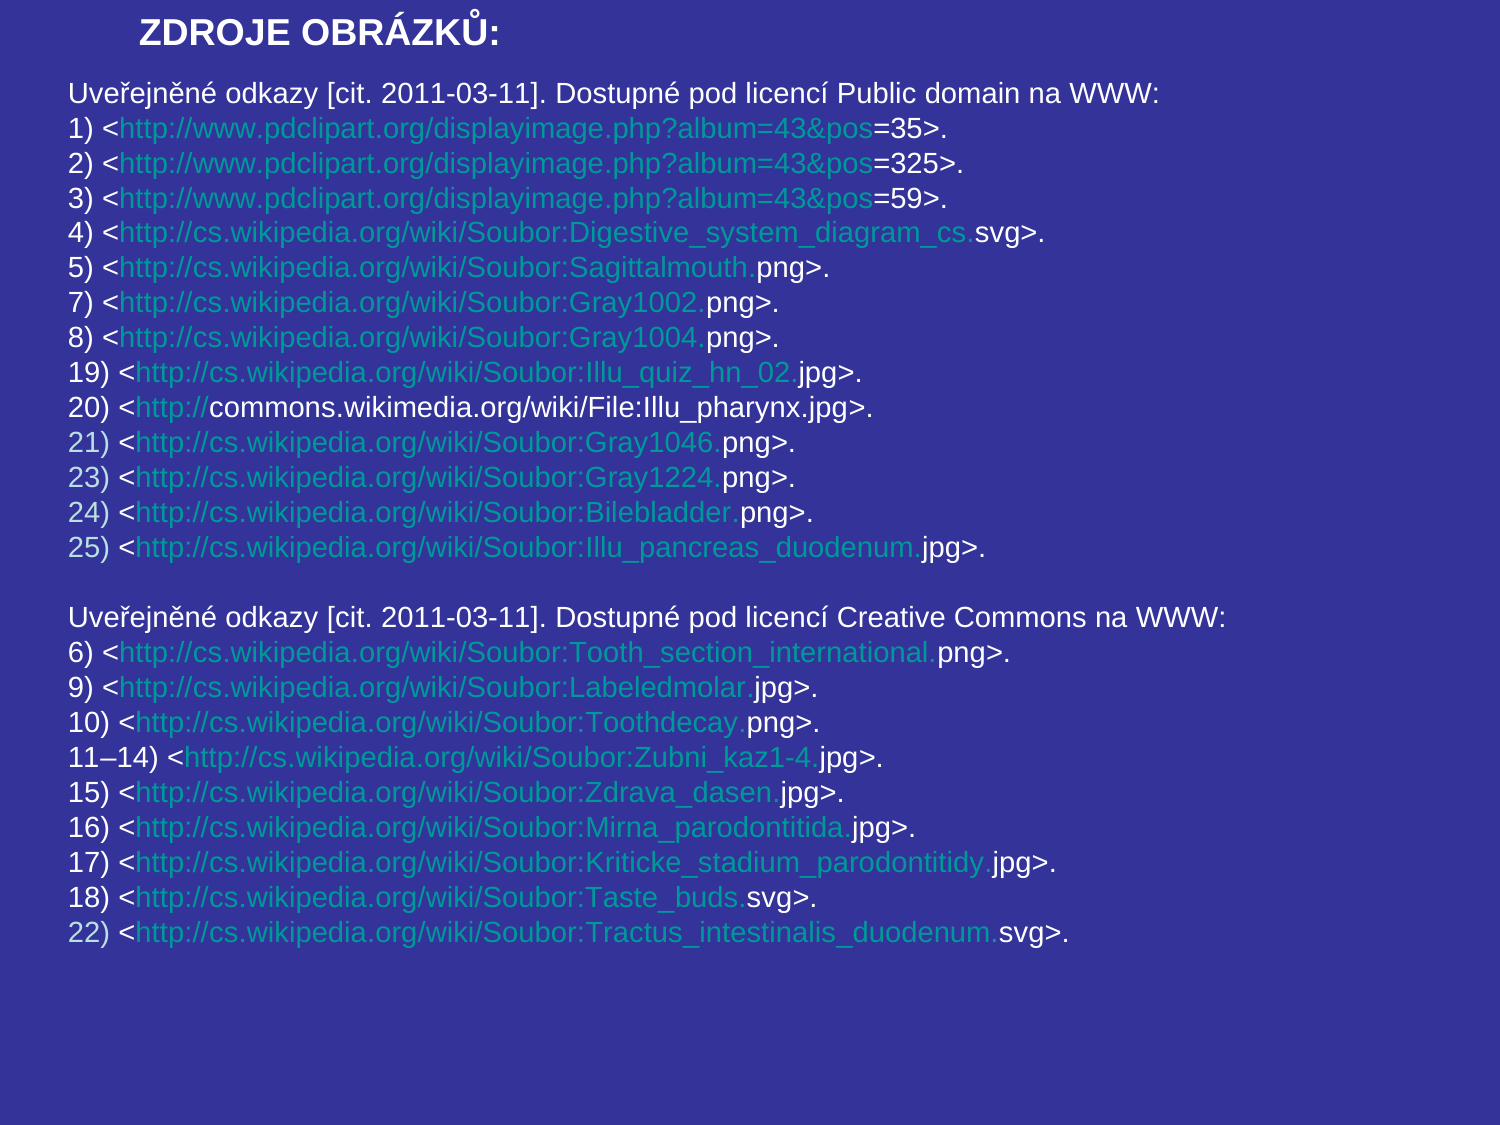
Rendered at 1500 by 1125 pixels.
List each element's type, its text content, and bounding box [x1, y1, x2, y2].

text_box ZDROJE OBRÁZKŮ: [123, 0, 679, 61]
text_box Uveřejněné odkazy [cit. 2011-03-11]. Dostupné pod licencí Public domain na WWW: 1) <http://www.pdclipart.org/displayimage.php?album=43&pos=35>. 2) <http://www.pdclipart.org/displayimage.php?album=43&pos=325>. 3) <http://www.pdclipart.org/displayimage.php?album=43&pos=59>. 4) <http://cs.wikipedia.org/wiki/Soubor:Digestive_system_diagram_cs.svg>. 5) <http://cs.wikipedia.org/wiki/Soubor:Sagittalmouth.png>. 7) <http://cs.wikipedia.org/wiki/Soubor:Gray1002.png>. 8) <http://cs.wikipedia.org/wiki/Soubor:Gray1004.png>. 19) <http://cs.wikipedia.org/wiki/Soubor:Illu_quiz_hn_02.jpg>. 20) <http://commons.wikimedia.org/wiki/File:Illu_pharynx.jpg>. 21) <http://cs.wikipedia.org/wiki/Soubor:Gray1046.png>. 23) <http://cs.wikipedia.org/wiki/Soubor:Gray1224.png>. 24) <http://cs.wikipedia.org/wiki/Soubor:Bilebladder.png>. 25) <http://cs.wikipedia.org/wiki/Soubor:Illu_pancreas_duodenum.jpg>. Uveřejněné odkazy [cit. 2011-03-11]. Dostupné pod licencí Creative Commons na WWW: 6) <http://cs.wikipedia.org/wiki/Soubor:Tooth_section_international.png>. 9) <http://cs.wikipedia.org/wiki/Soubor:Labeledmolar.jpg>. 10) <http://cs.wikipedia.org/wiki/Soubor:Toothdecay.png>. 11–14) <http://cs.wikipedia.org/wiki/Soubor:Zubni_kaz1-4.jpg>. 15) <http://cs.wikipedia.org/wiki/Soubor:Zdrava_dasen.jpg>. 16) <http://cs.wikipedia.org/wiki/Soubor:Mirna_parodontitida.jpg>. 17) <http://cs.wikipedia.org/wiki/Soubor:Kriticke_stadium_parodontitidy.jpg>. 18) <http://cs.wikipedia.org/wiki/Soubor:Taste_buds.svg>. 22) <http://cs.wikipedia.org/wiki/Soubor:Tractus_intestinalis_duodenum.svg>. [53, 66, 1424, 956]
